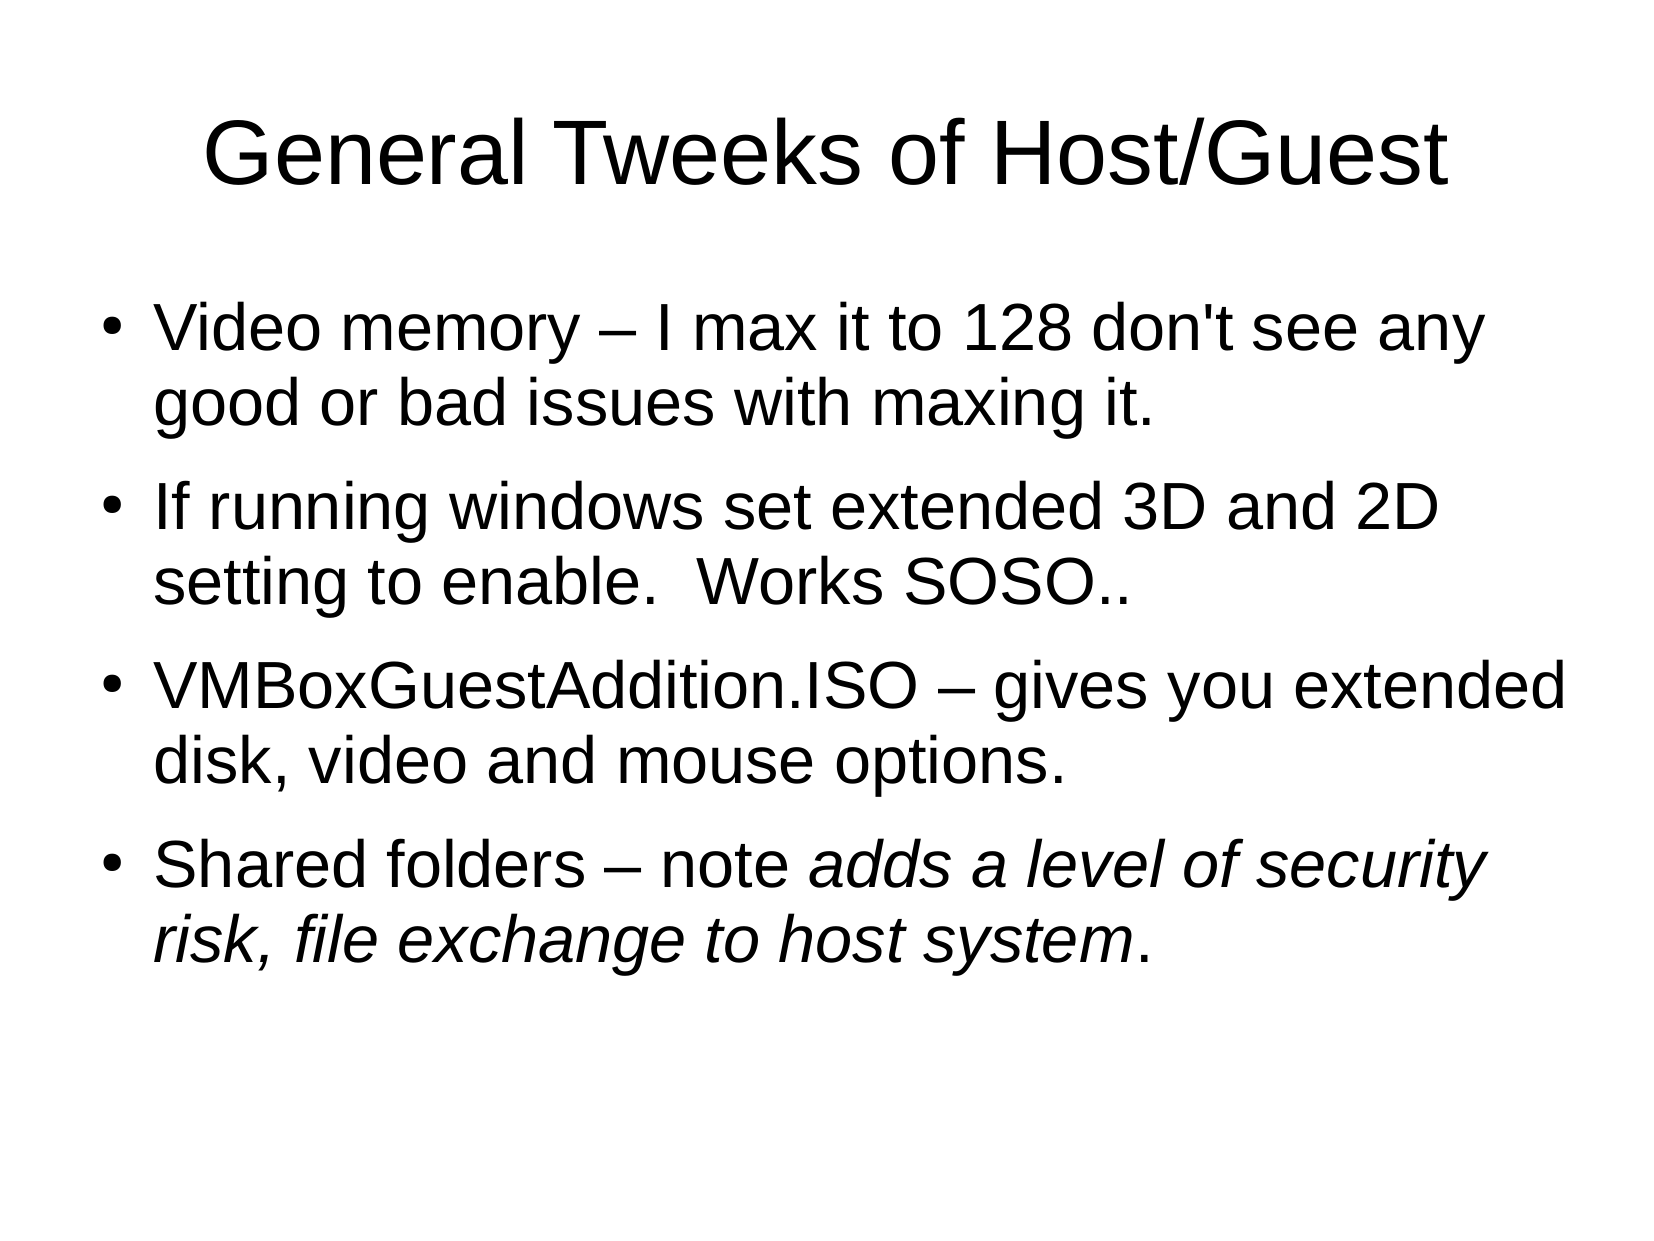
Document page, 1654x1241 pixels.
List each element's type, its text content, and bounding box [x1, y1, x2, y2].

title General Tweeks of Host/Guest [82, 56, 1571, 250]
list Video memory – I max it to 128 don't see any good or bad issues with maxing it. If running windows set extended 3D and 2D setting to enable. Works SOSO.. VMBoxGuestAddition.ISO – gives you extended disk, video and mouse options. Shared folders – note adds a level of security risk, file exchange to host system. [82, 290, 1571, 1109]
